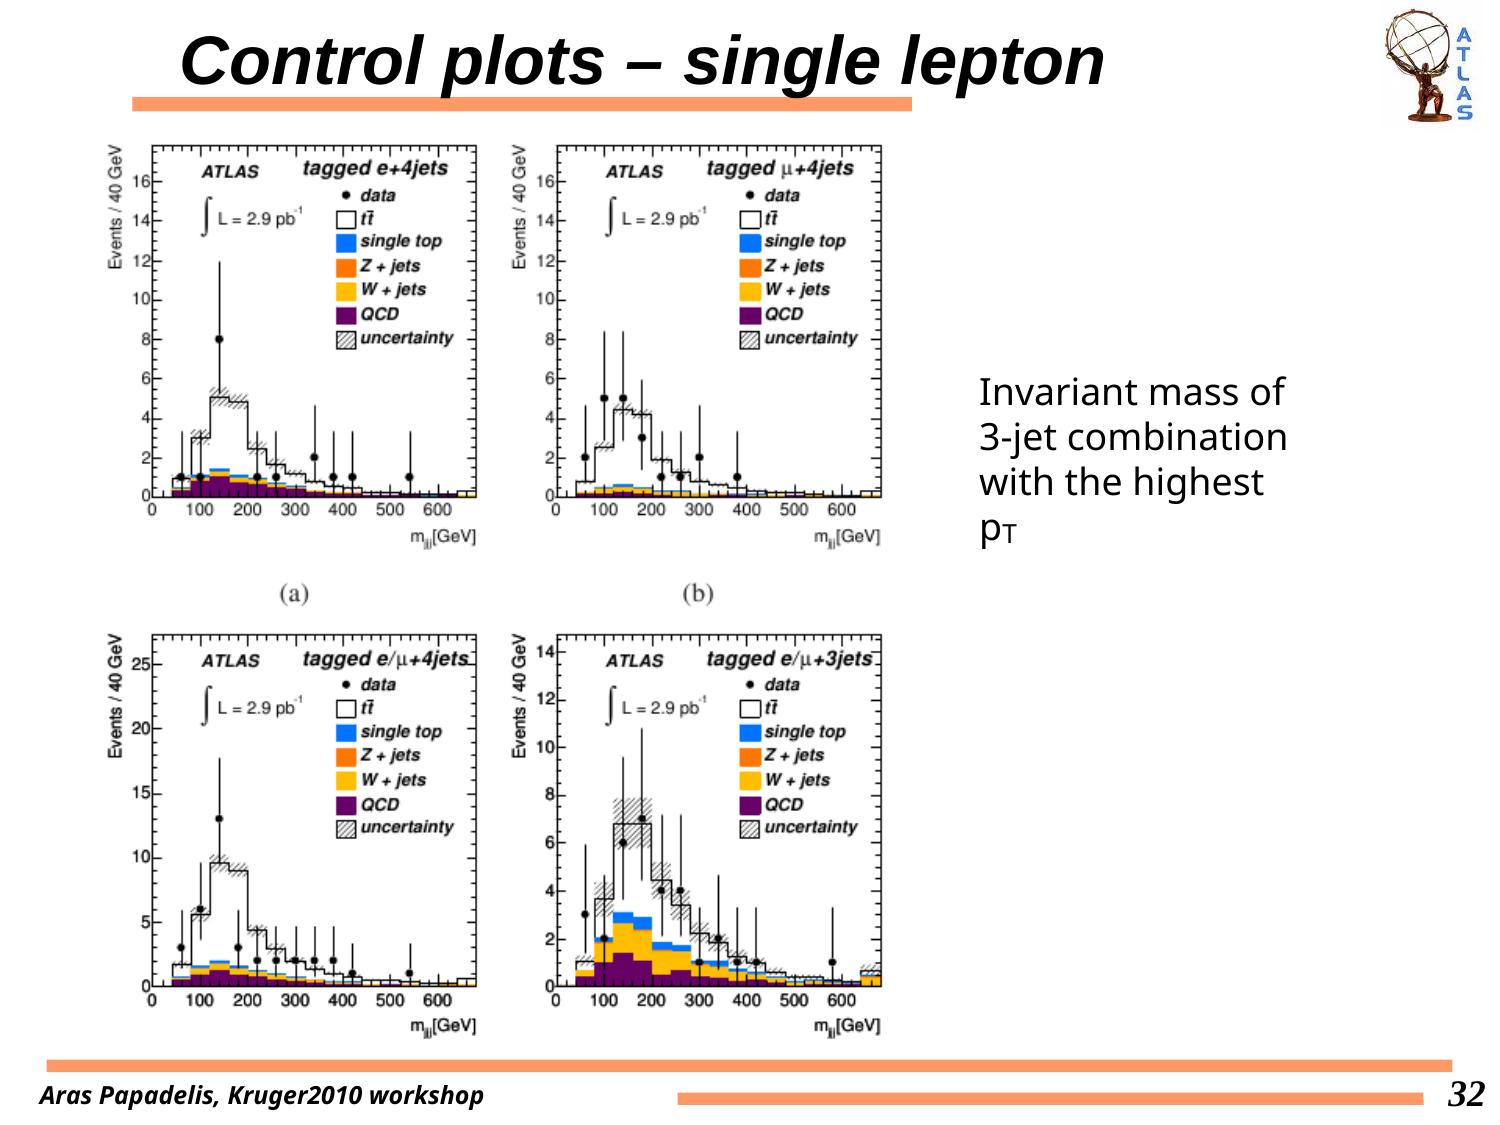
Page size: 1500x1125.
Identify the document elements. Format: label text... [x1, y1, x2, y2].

text_box Invariant mass of 3-jet combination with the highest pT [964, 360, 1326, 520]
picture [1380, 0, 1483, 132]
picture [94, 128, 890, 1051]
title Control plots – single lepton [137, 15, 1342, 109]
